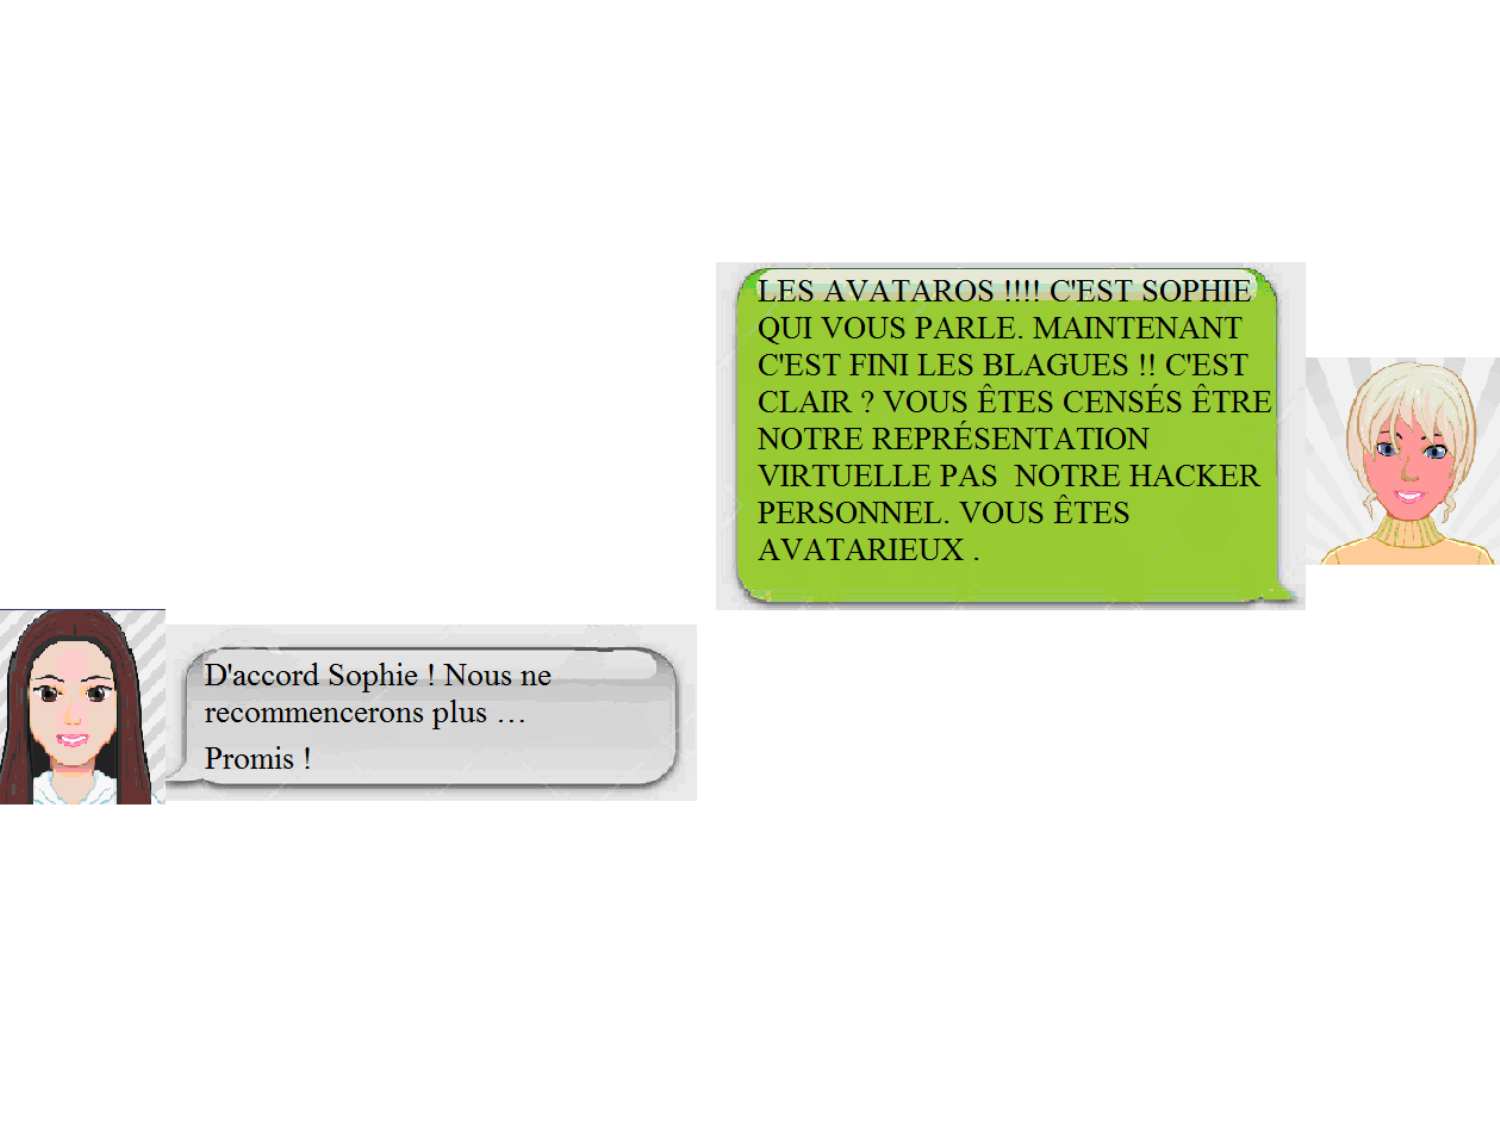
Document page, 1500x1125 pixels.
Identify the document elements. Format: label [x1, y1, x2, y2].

picture [0, 236, 1500, 1012]
